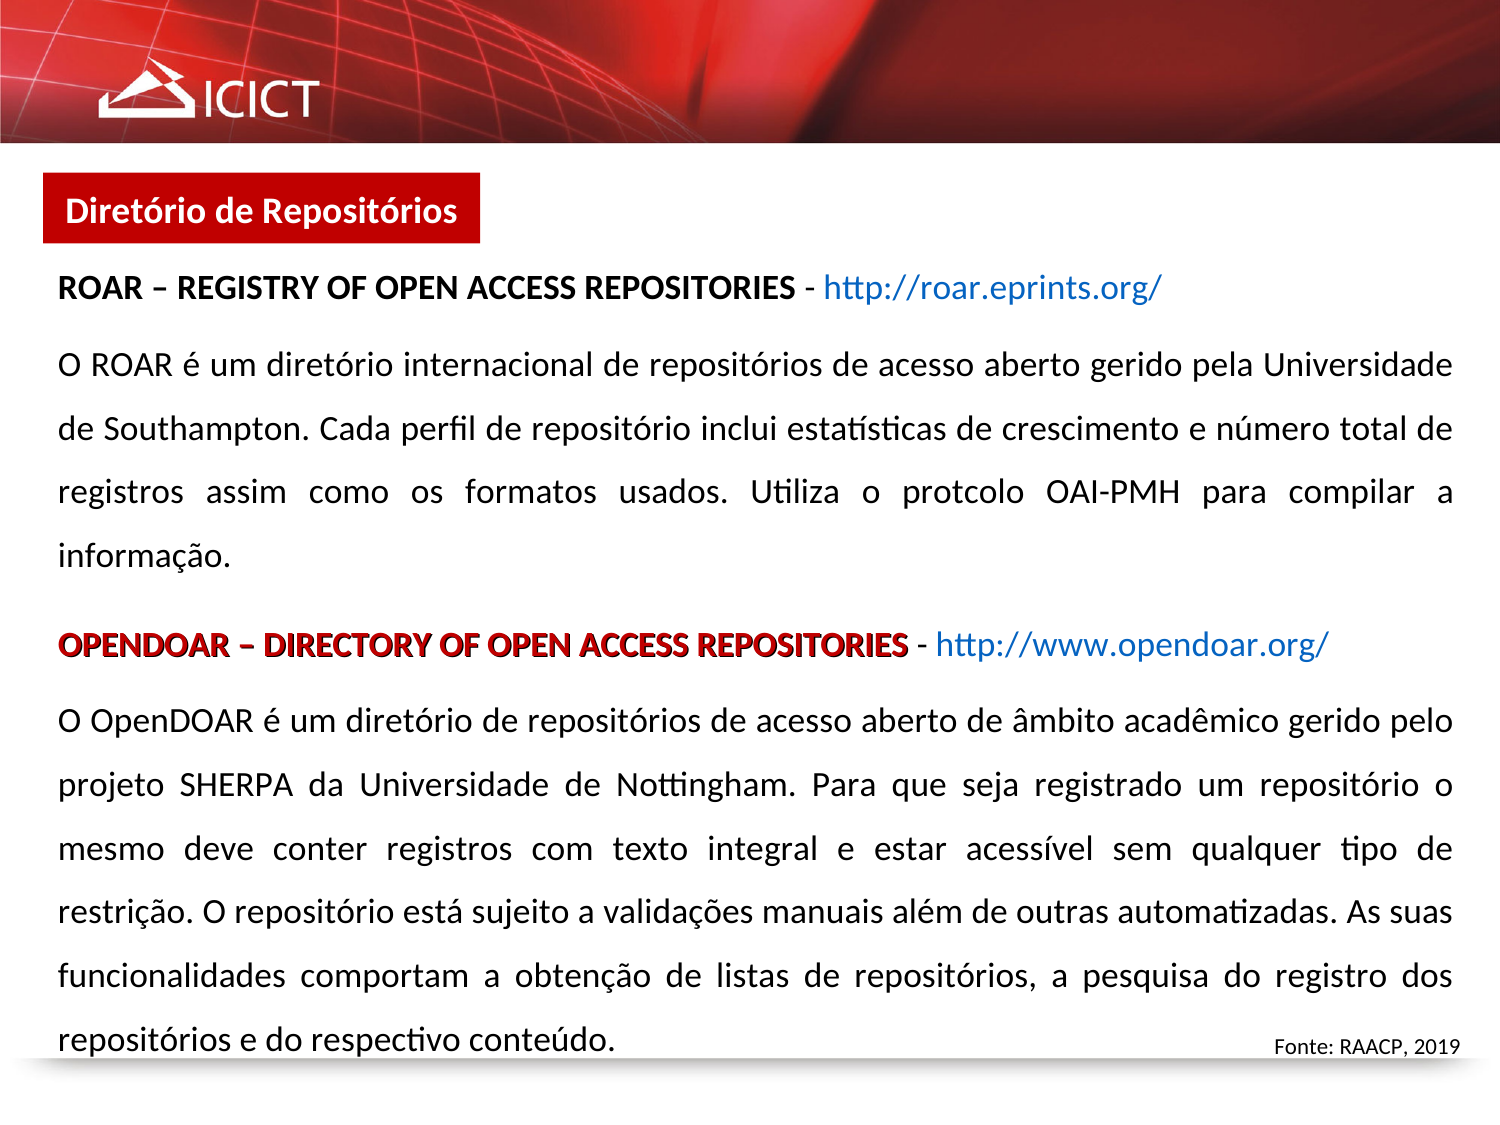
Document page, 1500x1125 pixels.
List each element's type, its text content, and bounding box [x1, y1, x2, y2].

text_box Diretório de Repositórios [43, 172, 481, 235]
text_box Fonte: RAACP, 2019 [1259, 1024, 1483, 1068]
text_box ROAR – REGISTRY OF OPEN ACCESS REPOSITORIES - http://roar.eprints.org/ O ROAR é um diretório internacional de repositórios de acesso aberto gerido pela Universidade de Southampton. Cada perfil de repositório inclui estatísticas de crescimento e número total de registros assim como os formatos usados. Utiliza o protcolo OAI-PMH para compilar a informação. OPENDOAR – DIRECTORY OF OPEN ACCESS REPOSITORIES - http://www.opendoar.org/ O OpenDOAR é um diretório de repositórios de acesso aberto de âmbito acadêmico gerido pelo projeto SHERPA da Universidade de Nottingham. Para que seja registrado um repositório o mesmo deve conter registros com texto integral e estar acessível sem qualquer tipo de restrição. O repositório está sujeito a validações manuais além de outras automatizadas. As suas funcionalidades comportam a obtenção de listas de repositórios, a pesquisa do registro dos repositórios e do respectivo conteúdo. [43, 235, 1471, 1067]
picture [0, 0, 1500, 1125]
